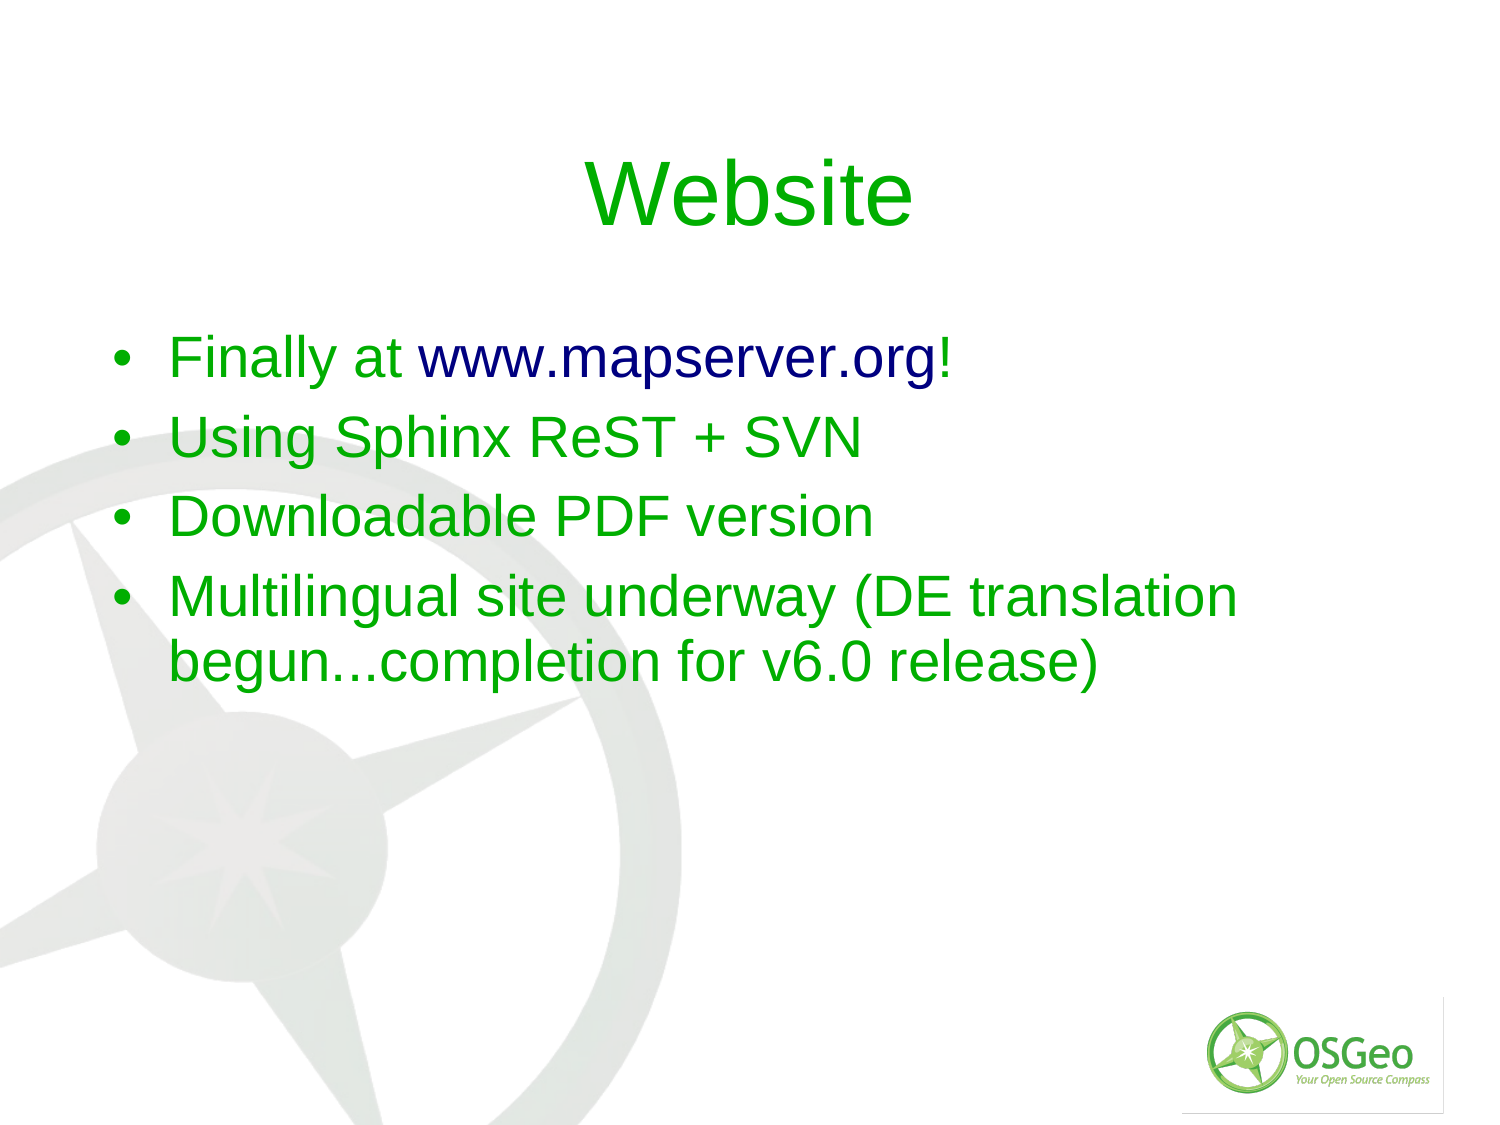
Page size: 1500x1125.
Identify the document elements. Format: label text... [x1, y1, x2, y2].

picture [1181, 996, 1444, 1114]
title Website [112, 83, 1388, 305]
list Finally at www.mapserver.org! Using Sphinx ReST + SVN Downloadable PDF version Multilingual site underway (DE translation begun...completion for v6.0 release) [112, 324, 1388, 986]
picture [0, 413, 739, 1125]
